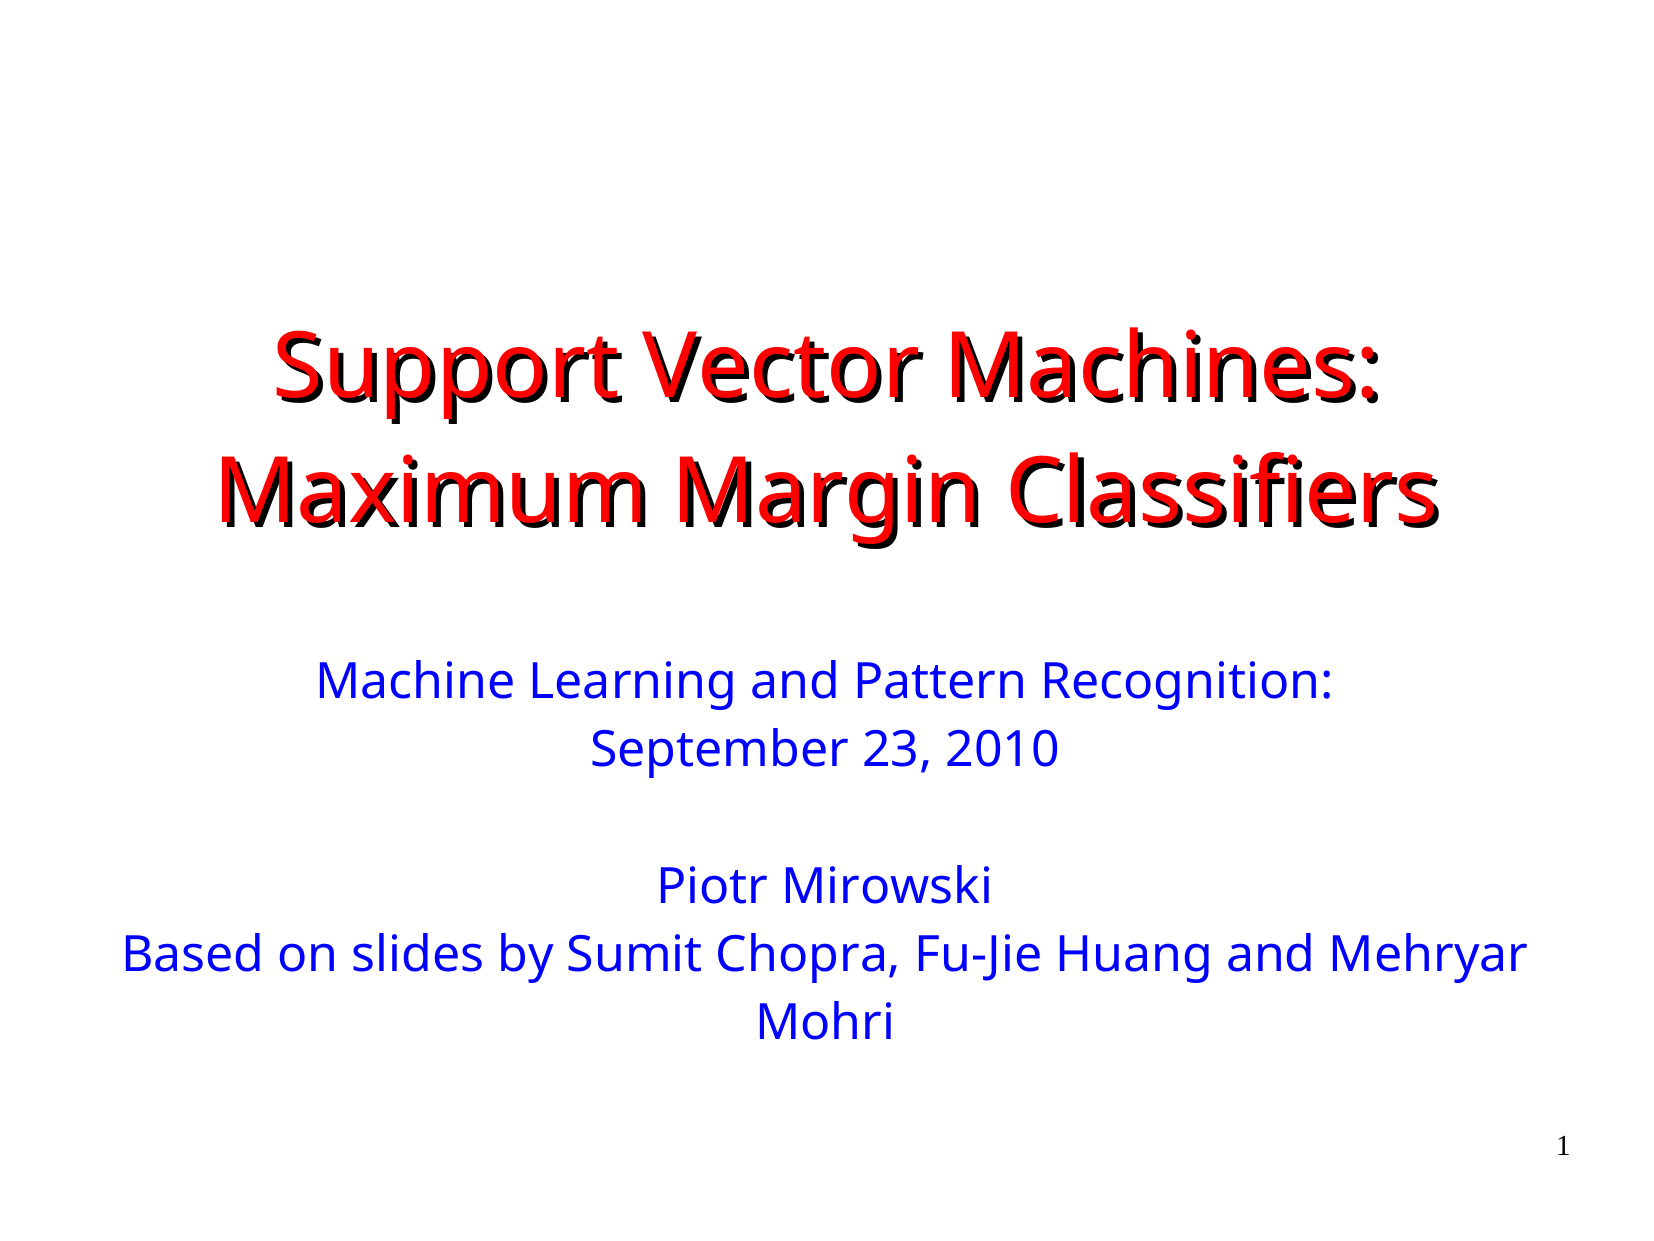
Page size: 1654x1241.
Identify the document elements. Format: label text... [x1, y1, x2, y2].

title Support Vector Machines: Maximum Margin Classifiers [82, 322, 1571, 528]
text_box Machine Learning and Pattern Recognition: September 23, 2010 Piotr Mirowski Based on slides by Sumit Chopra, Fu-Jie Huang and Mehryar Mohri [37, 637, 1613, 932]
